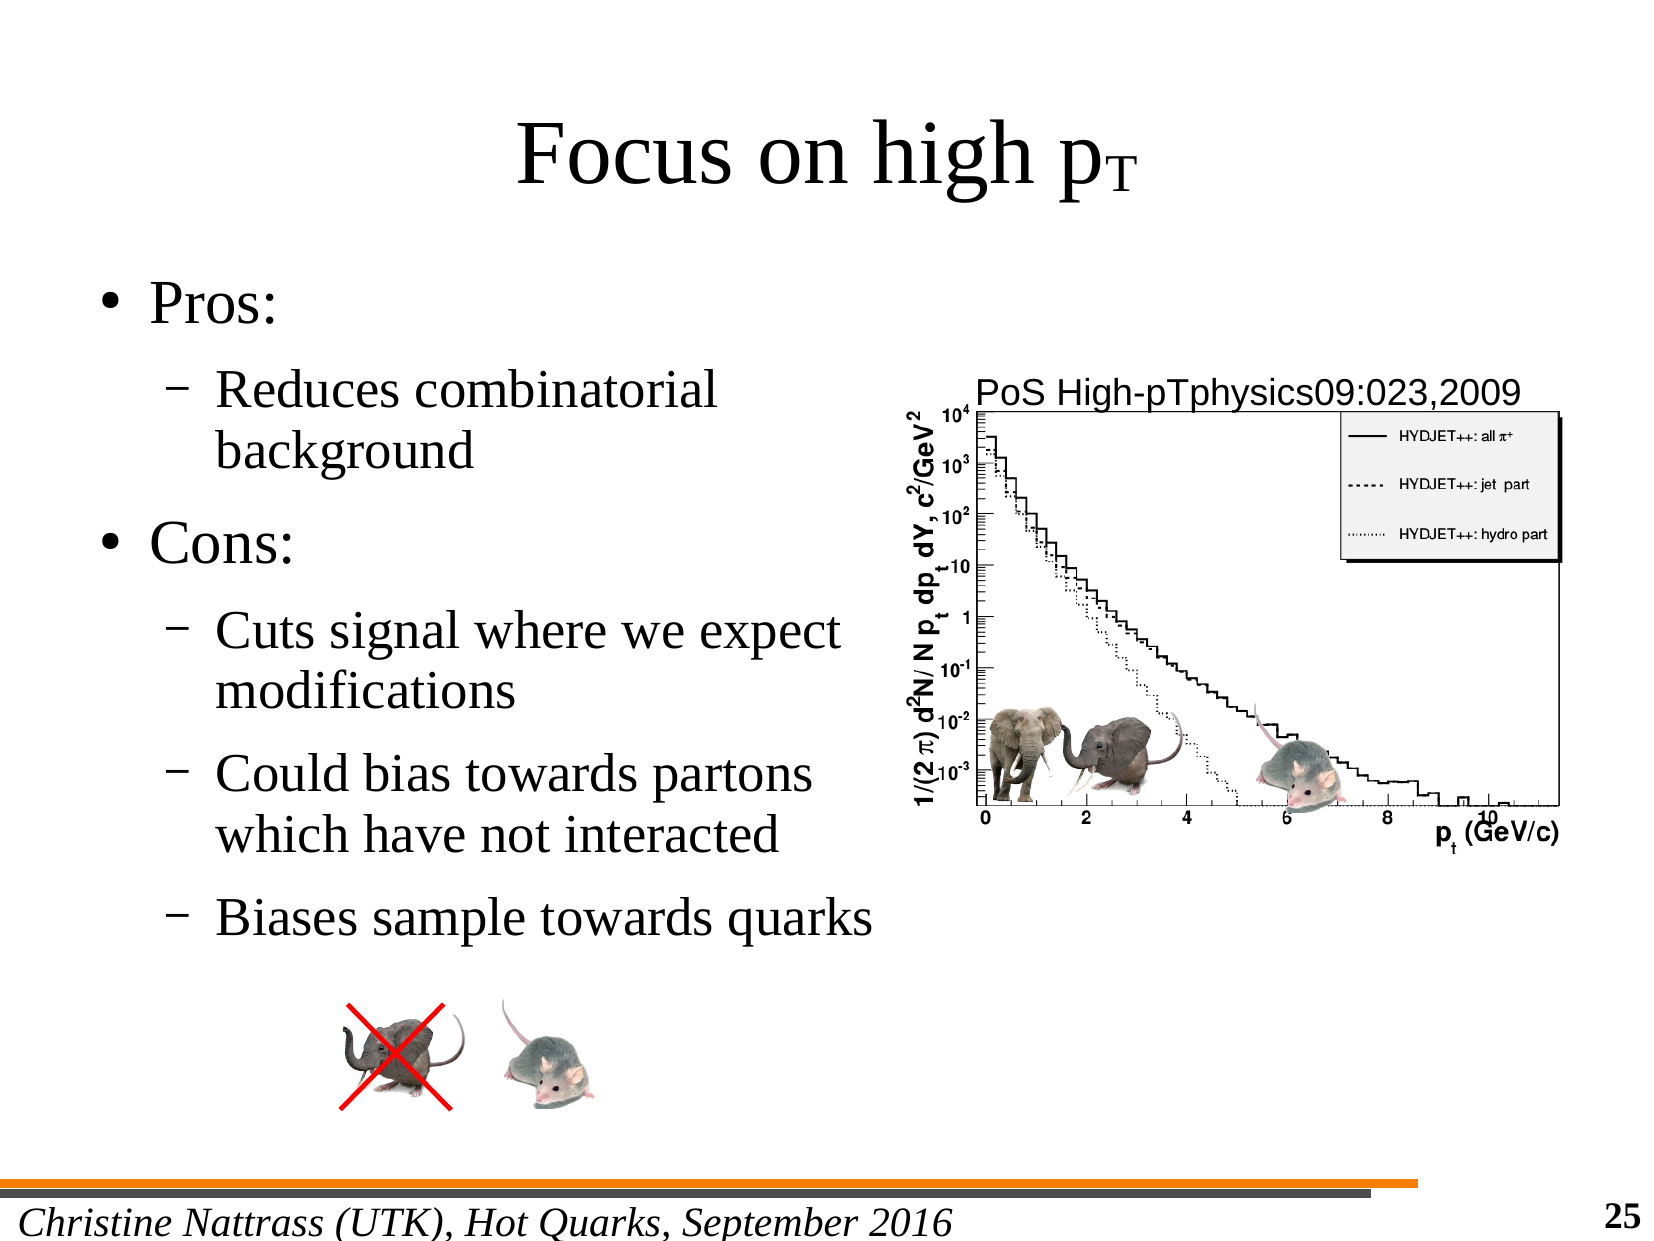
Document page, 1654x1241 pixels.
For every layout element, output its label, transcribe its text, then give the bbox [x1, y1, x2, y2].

list Pros: Reduces combinatorial background Cons: Cuts signal where we expect modifications Could bias towards partons which have not interacted Biases sample towards quarks [82, 267, 876, 963]
picture [906, 403, 1563, 854]
title Focus on high pT [82, 49, 1571, 257]
text_box PoS High-pTphysics09:023,2009 [960, 364, 1594, 430]
picture [332, 979, 483, 1130]
picture [487, 991, 608, 1109]
